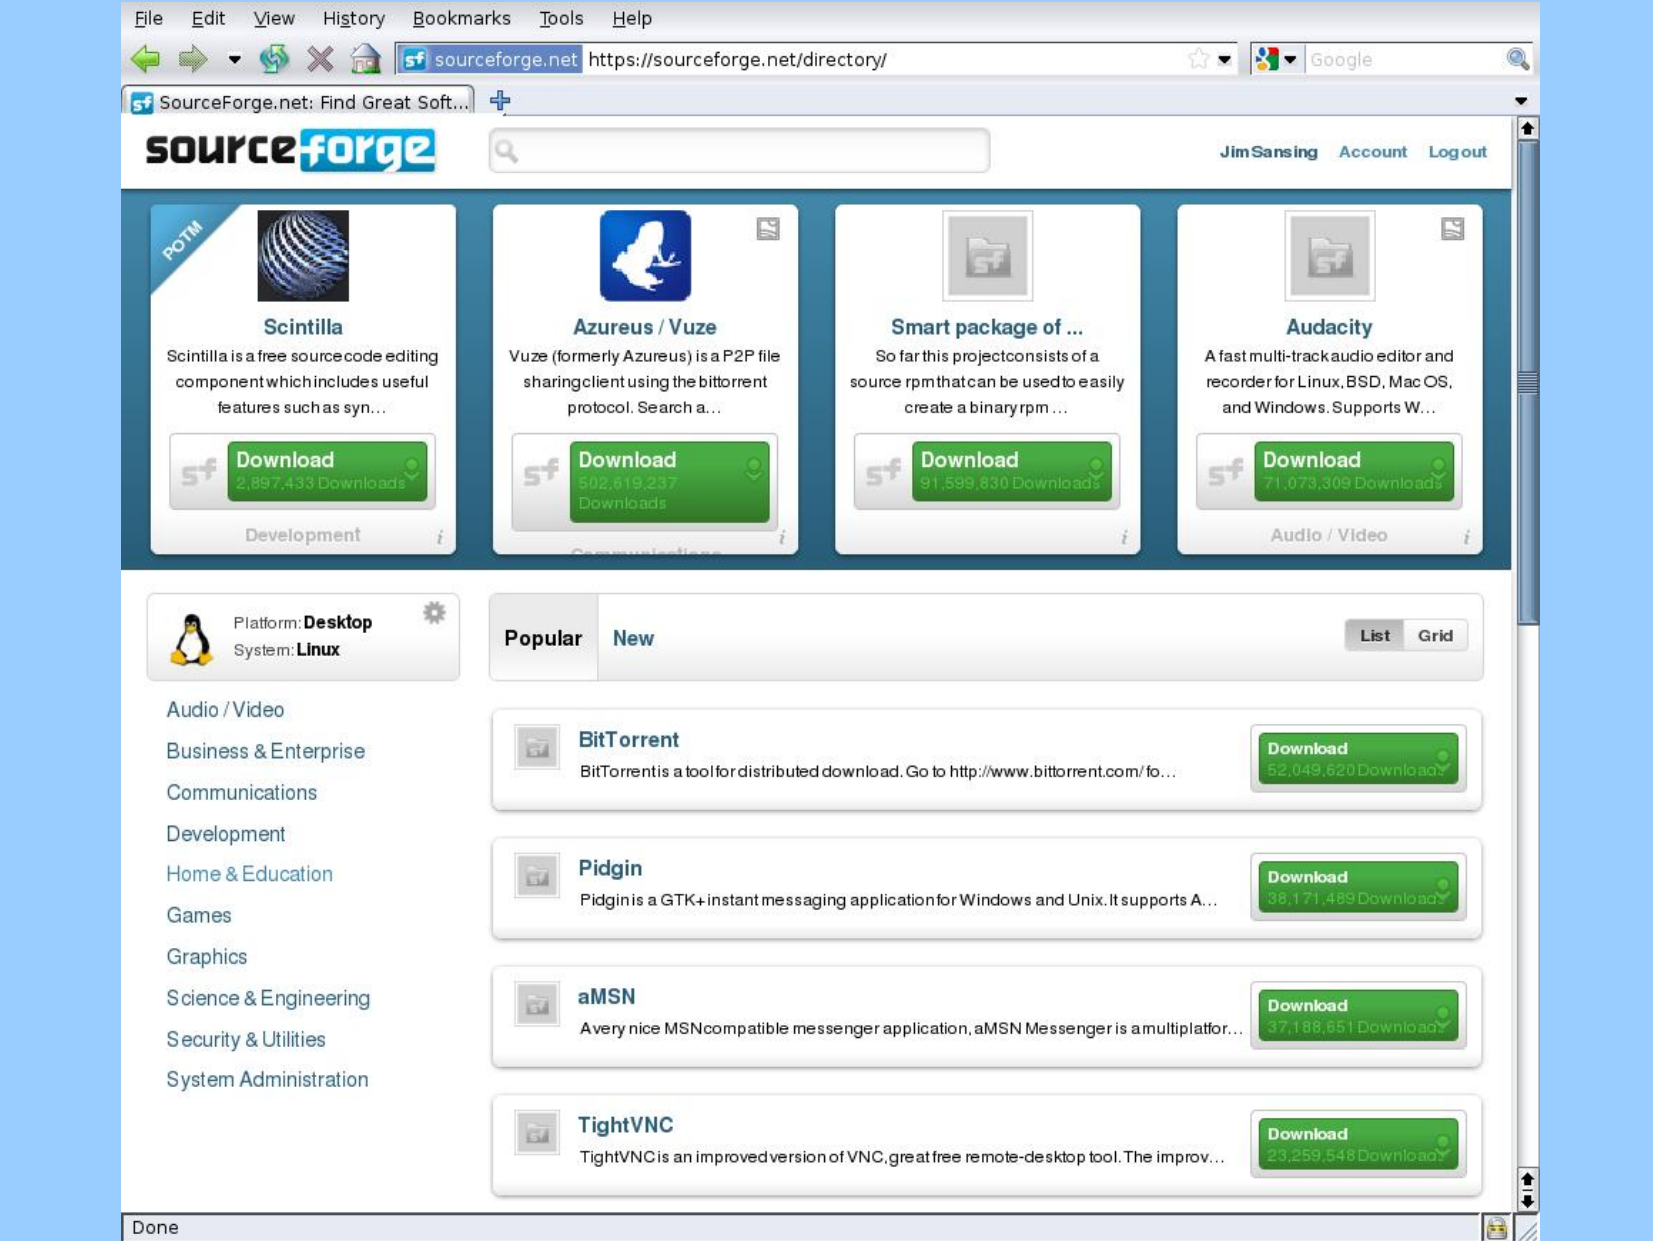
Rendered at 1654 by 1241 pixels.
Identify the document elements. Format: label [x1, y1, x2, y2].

picture [121, 2, 1540, 1241]
